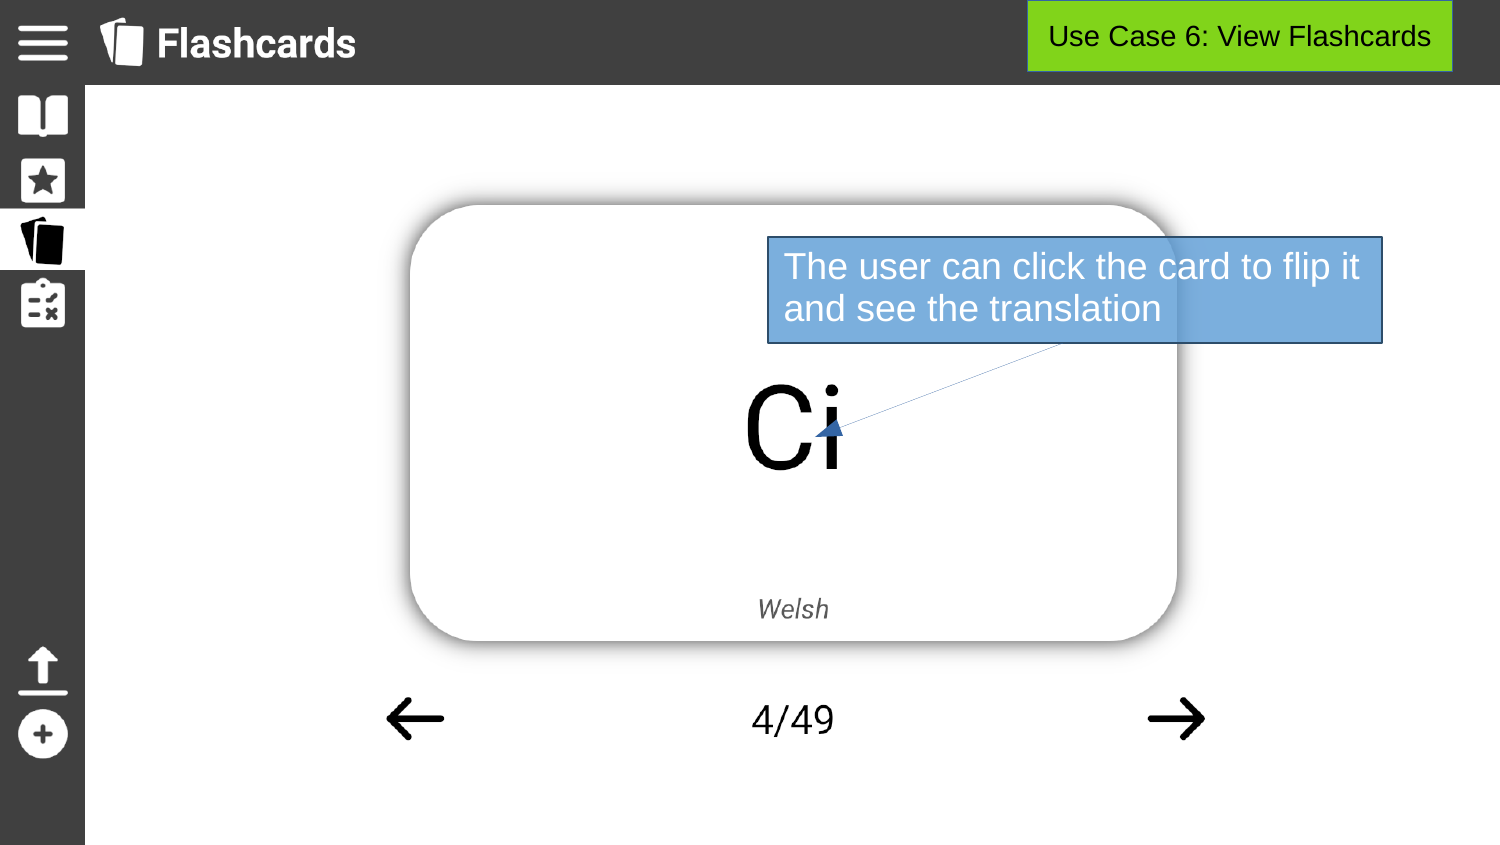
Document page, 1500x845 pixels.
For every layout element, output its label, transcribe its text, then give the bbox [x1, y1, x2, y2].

picture [0, 0, 1500, 845]
text_box Use Case 6: View Flashcards [1027, 0, 1453, 72]
text_box The user can click the card to flip it and see the translation [767, 236, 1382, 344]
